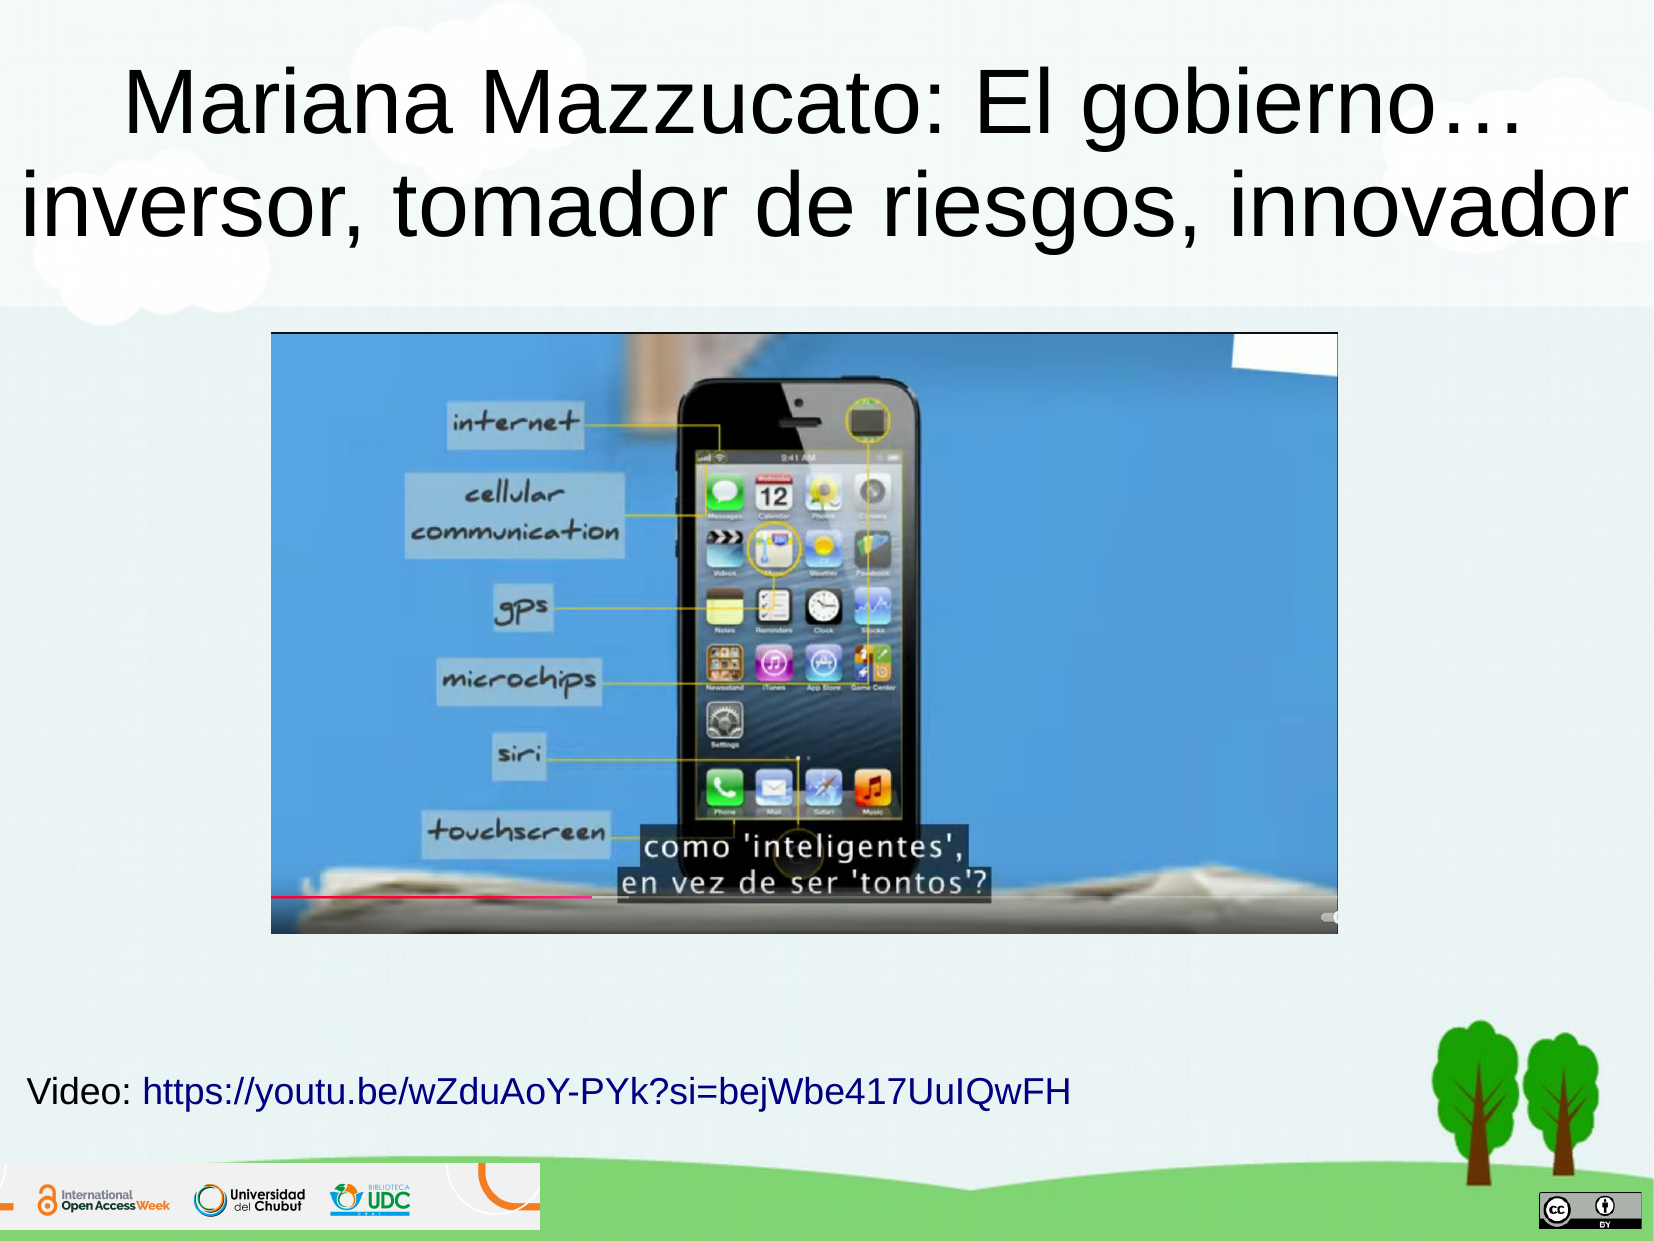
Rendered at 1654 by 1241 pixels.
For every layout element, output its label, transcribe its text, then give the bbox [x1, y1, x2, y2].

picture [0, 307, 1654, 1241]
text_box Video: https://youtu.be/wZduAoY-PYk?si=bejWbe417UuIQwFH [11, 1062, 1193, 1120]
title Mariana Mazzucato: El gobierno… inversor, tomador de riesgos, innovador [0, 0, 1654, 307]
